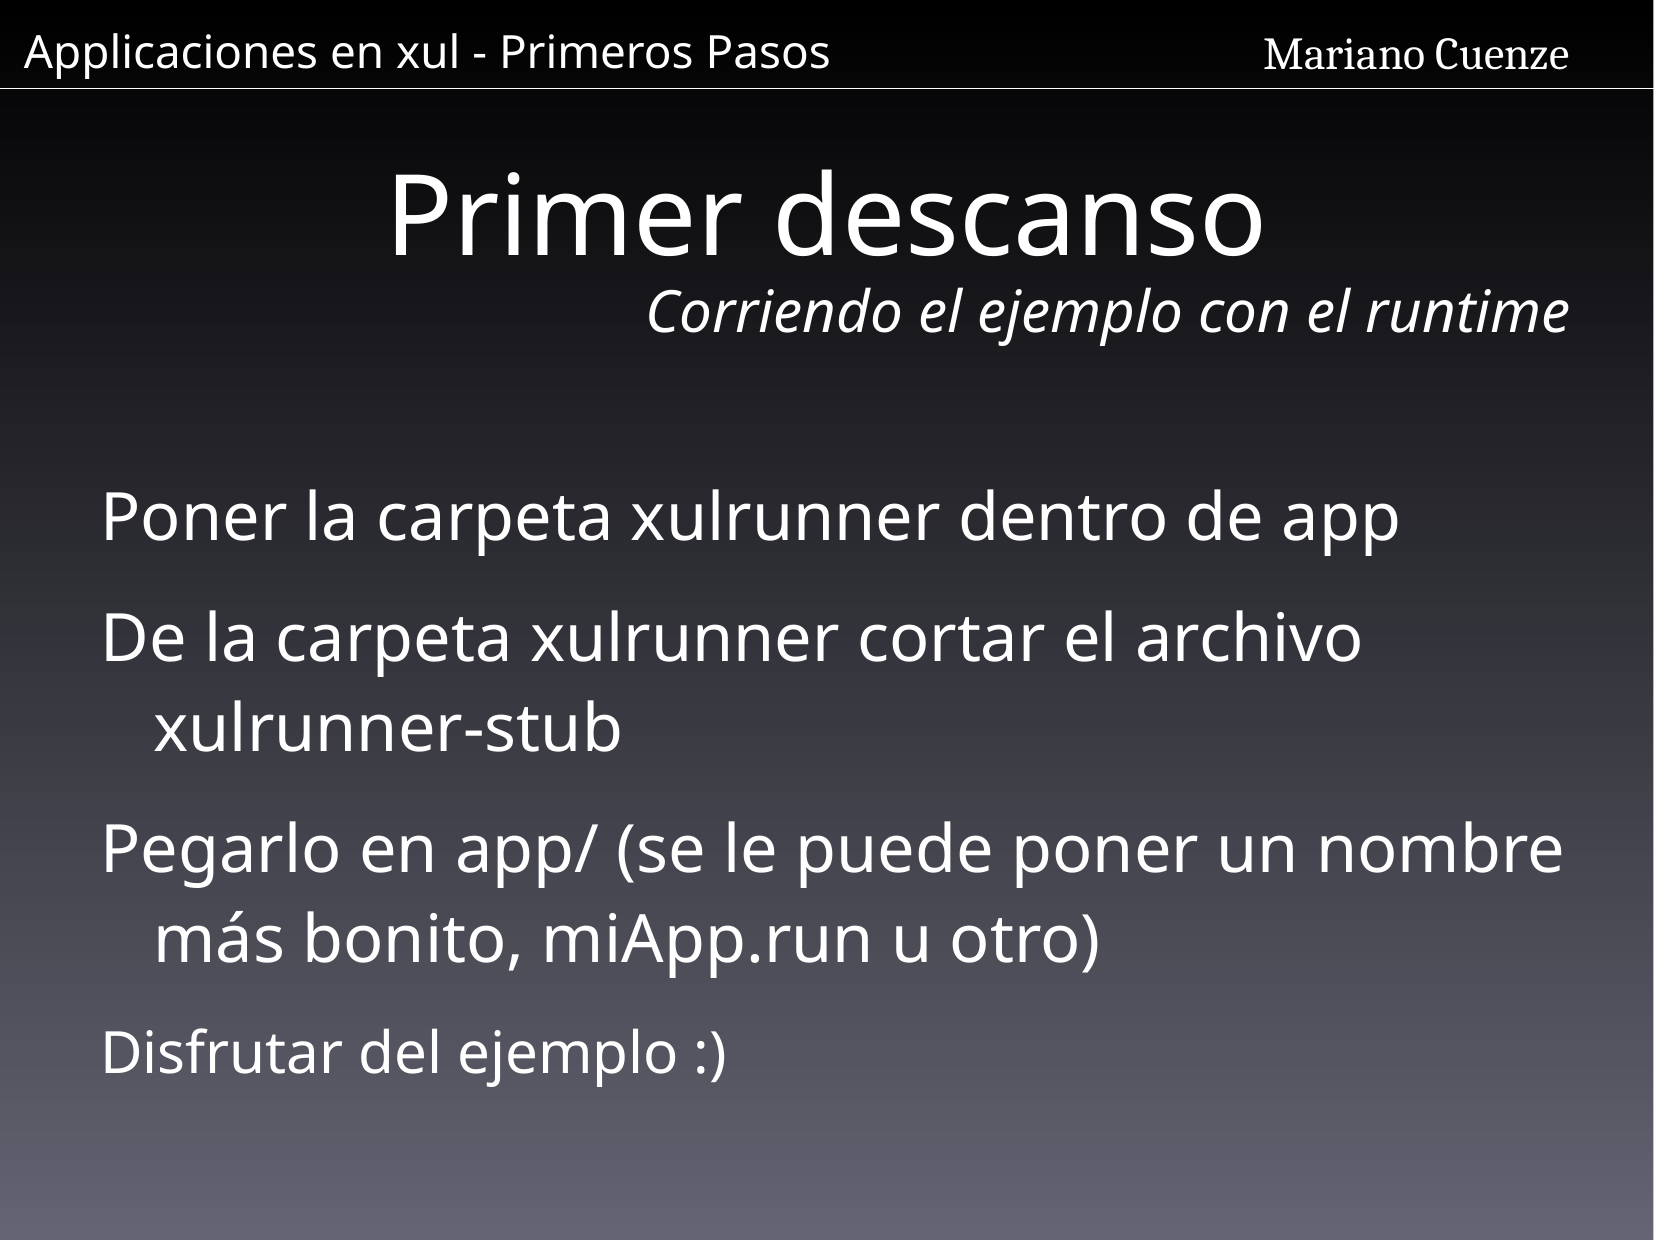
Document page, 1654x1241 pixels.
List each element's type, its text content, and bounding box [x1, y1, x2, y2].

title Corriendo el ejemplo con el runtime [82, 265, 1571, 349]
title Primer descanso [82, 108, 1571, 265]
text_box Applicaciones en xul - Primeros Pasos [9, 11, 899, 80]
text_box Mariano Cuenze [1249, 20, 1648, 88]
list Poner la carpeta xulrunner dentro de app De la carpeta xulrunner cortar el archivo xulrunner-stub Pegarlo en app/ (se le puede poner un nombre más bonito, miApp.run u otro) Disfrutar del ejemplo :) [82, 349, 1571, 1153]
